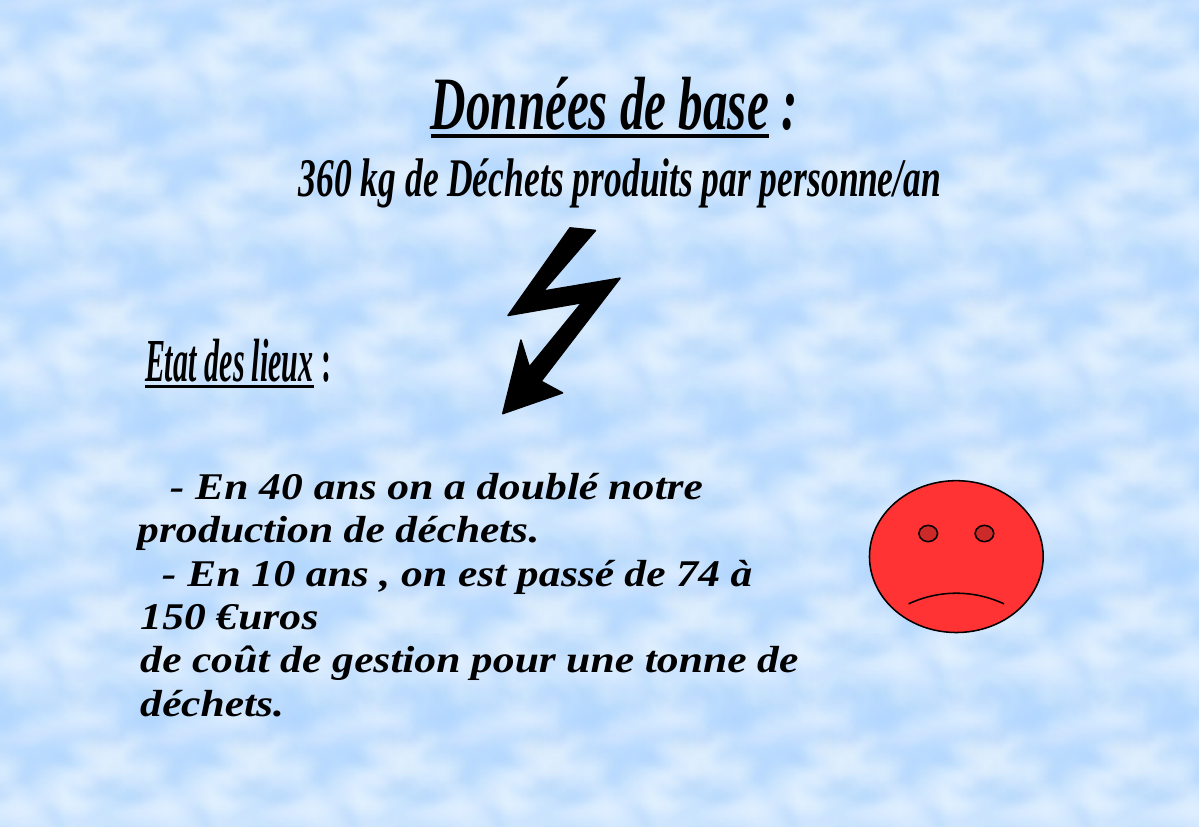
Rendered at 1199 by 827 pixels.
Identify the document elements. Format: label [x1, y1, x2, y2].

chart [136, 324, 830, 732]
text_box [502, 227, 621, 414]
chart [287, 59, 945, 237]
text_box [869, 480, 1044, 633]
picture [0, 0, 1199, 827]
